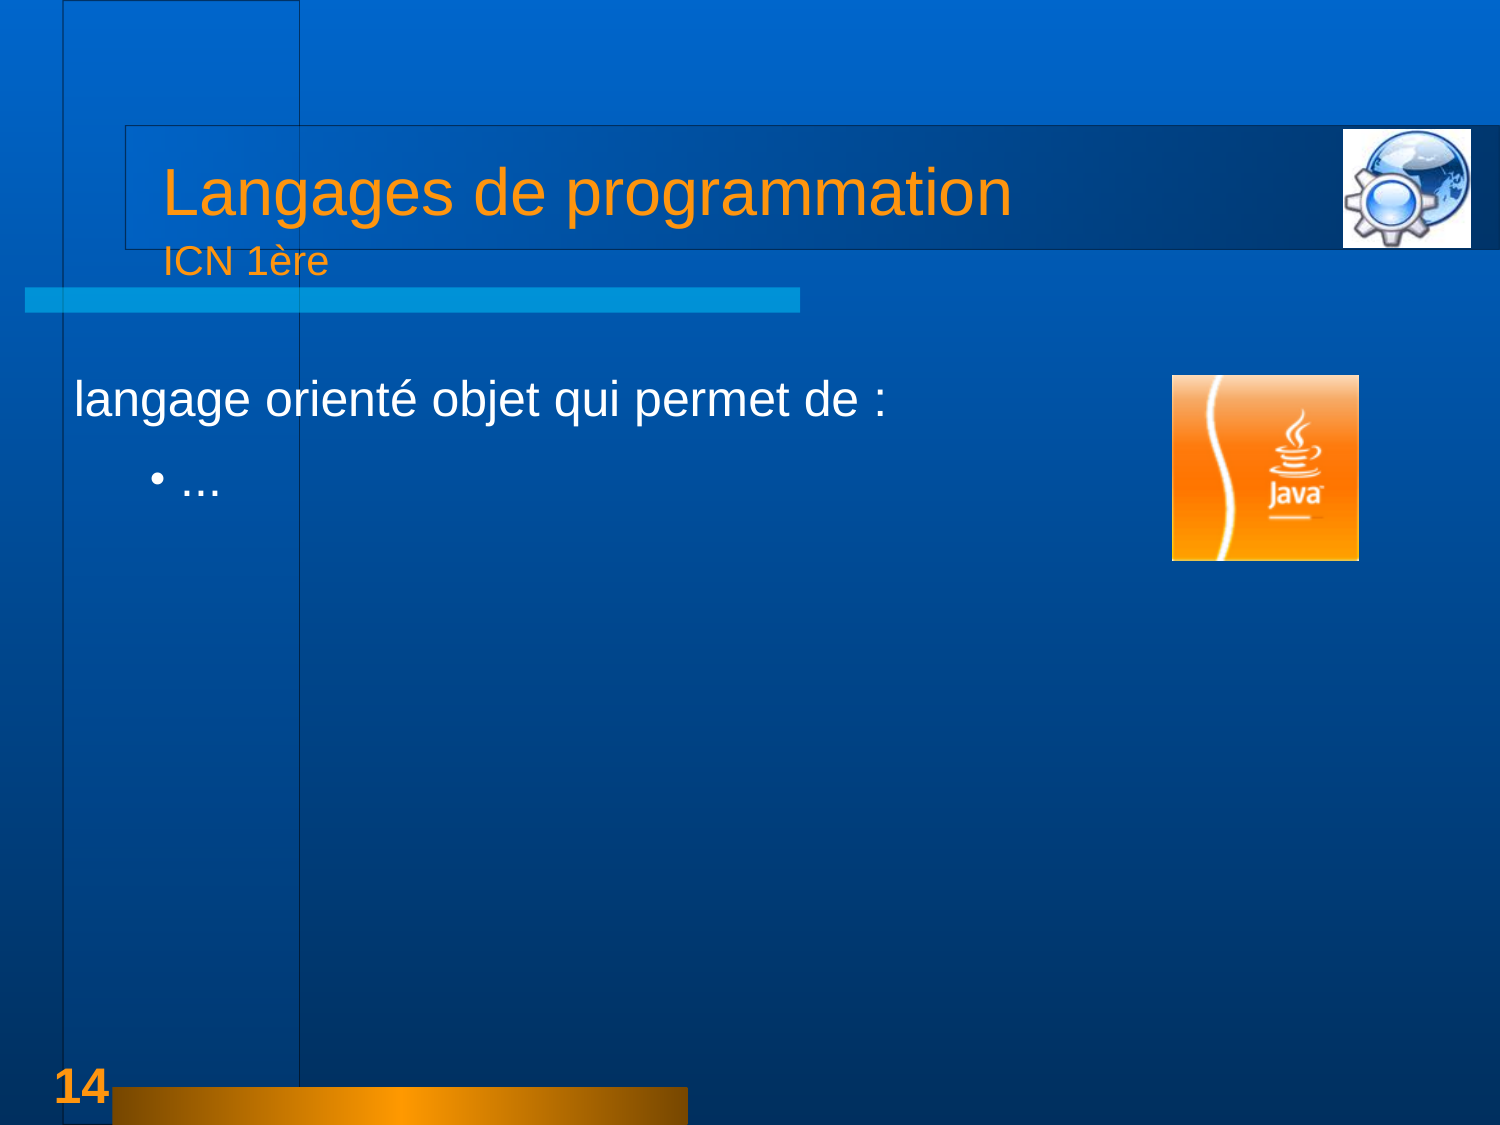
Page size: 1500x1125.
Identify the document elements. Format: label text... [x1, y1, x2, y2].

picture [1343, 129, 1471, 248]
picture [1172, 375, 1359, 562]
text_box langage orienté objet qui permet de : ... [59, 364, 1388, 1046]
